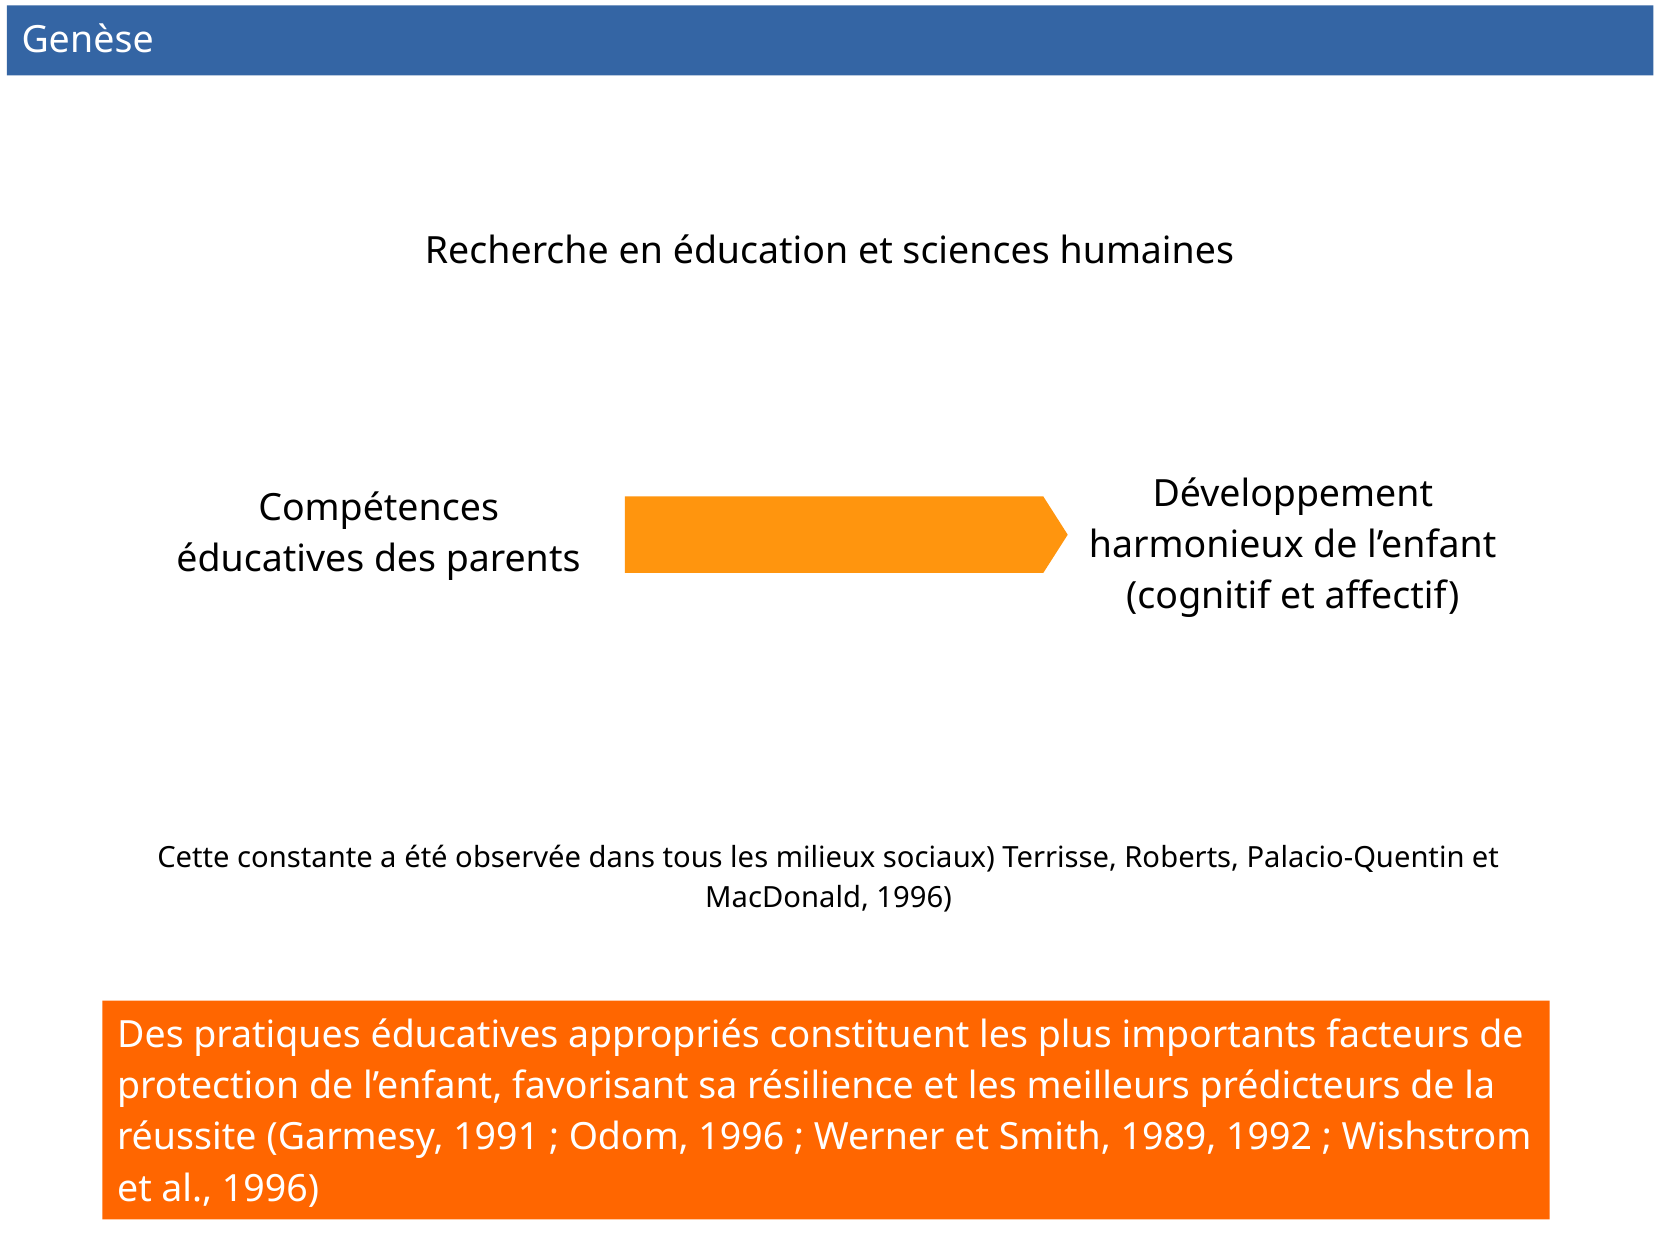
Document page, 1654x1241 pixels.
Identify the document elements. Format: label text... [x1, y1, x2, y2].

text_box [624, 496, 1068, 573]
text_box Recherche en éducation et sciences humaines [322, 215, 1338, 287]
text_box Cette constante a été observée dans tous les milieux sociaux) Terrisse, Roberts, Palacio-Quentin et MacDonald, 1996) [71, 828, 1587, 1012]
text_box Genèse [6, 5, 1654, 76]
text_box Des pratiques éducatives appropriés constituent les plus importants facteurs de protection de l’enfant, favorisant sa résilience et les meilleurs prédicteurs de la réussite (Garmesy, 1991 ; Odom, 1996 ; Werner et Smith, 1989, 1992 ; Wishstrom et al., 1996) [102, 1012, 1550, 1153]
text_box Compétences éducatives des parents [150, 473, 607, 580]
text_box Développement harmonieux de l’enfant (cognitif et affectif) [1059, 458, 1527, 611]
